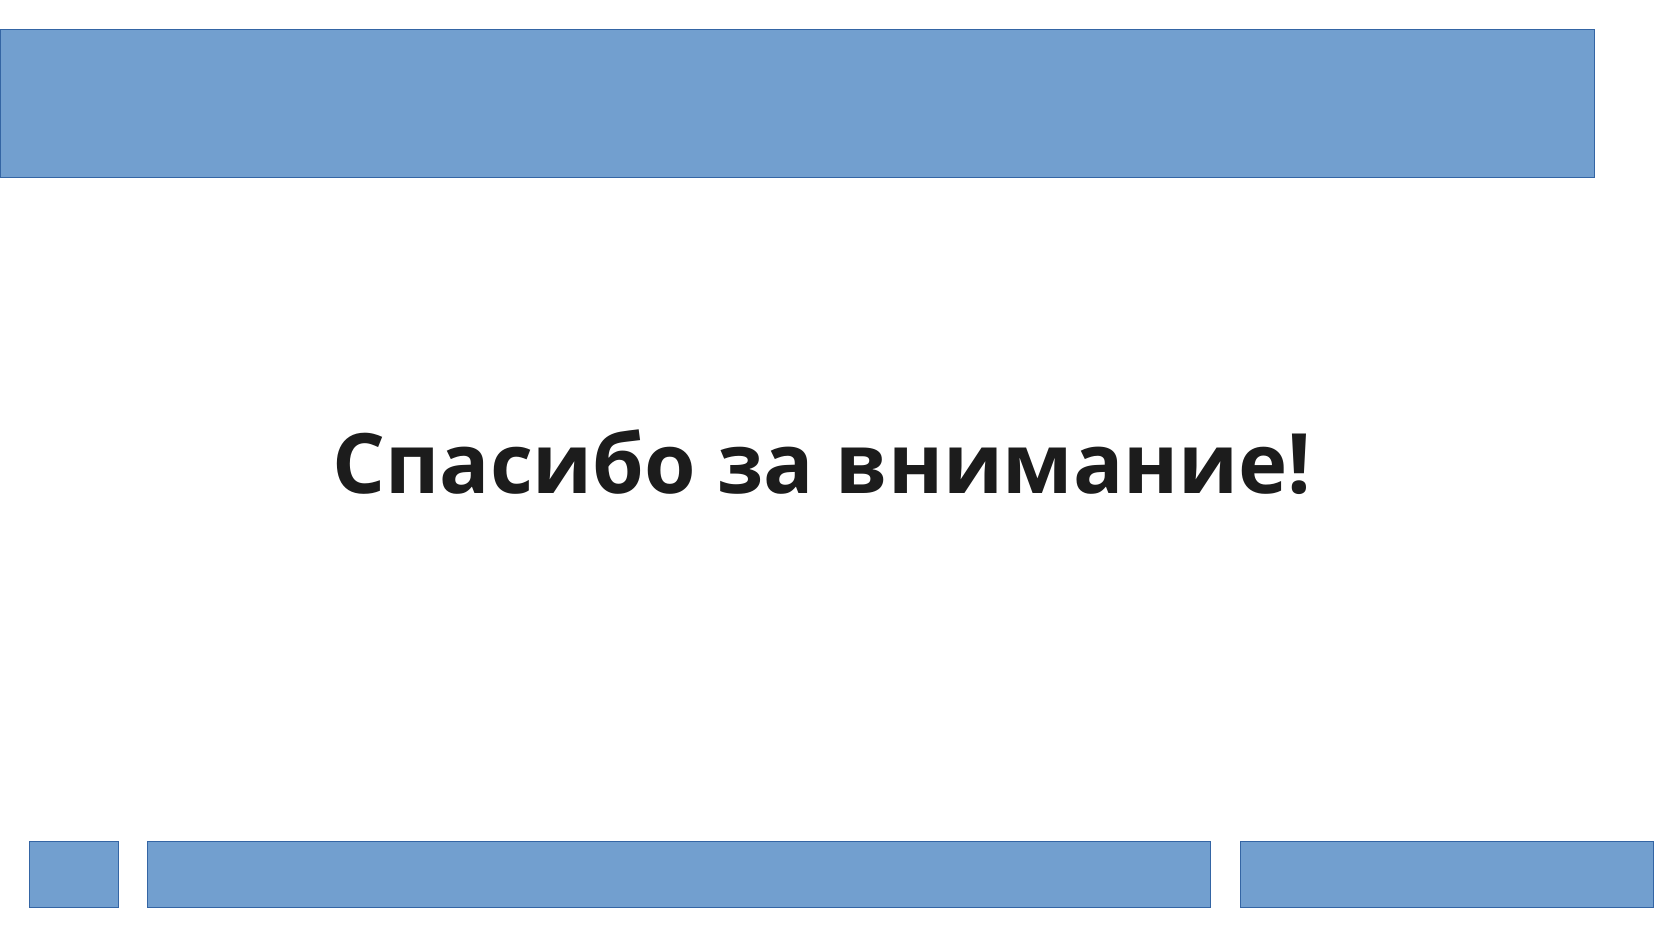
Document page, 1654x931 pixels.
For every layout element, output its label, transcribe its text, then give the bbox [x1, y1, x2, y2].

subtitle Спасибо за внимание! [54, 187, 1591, 736]
